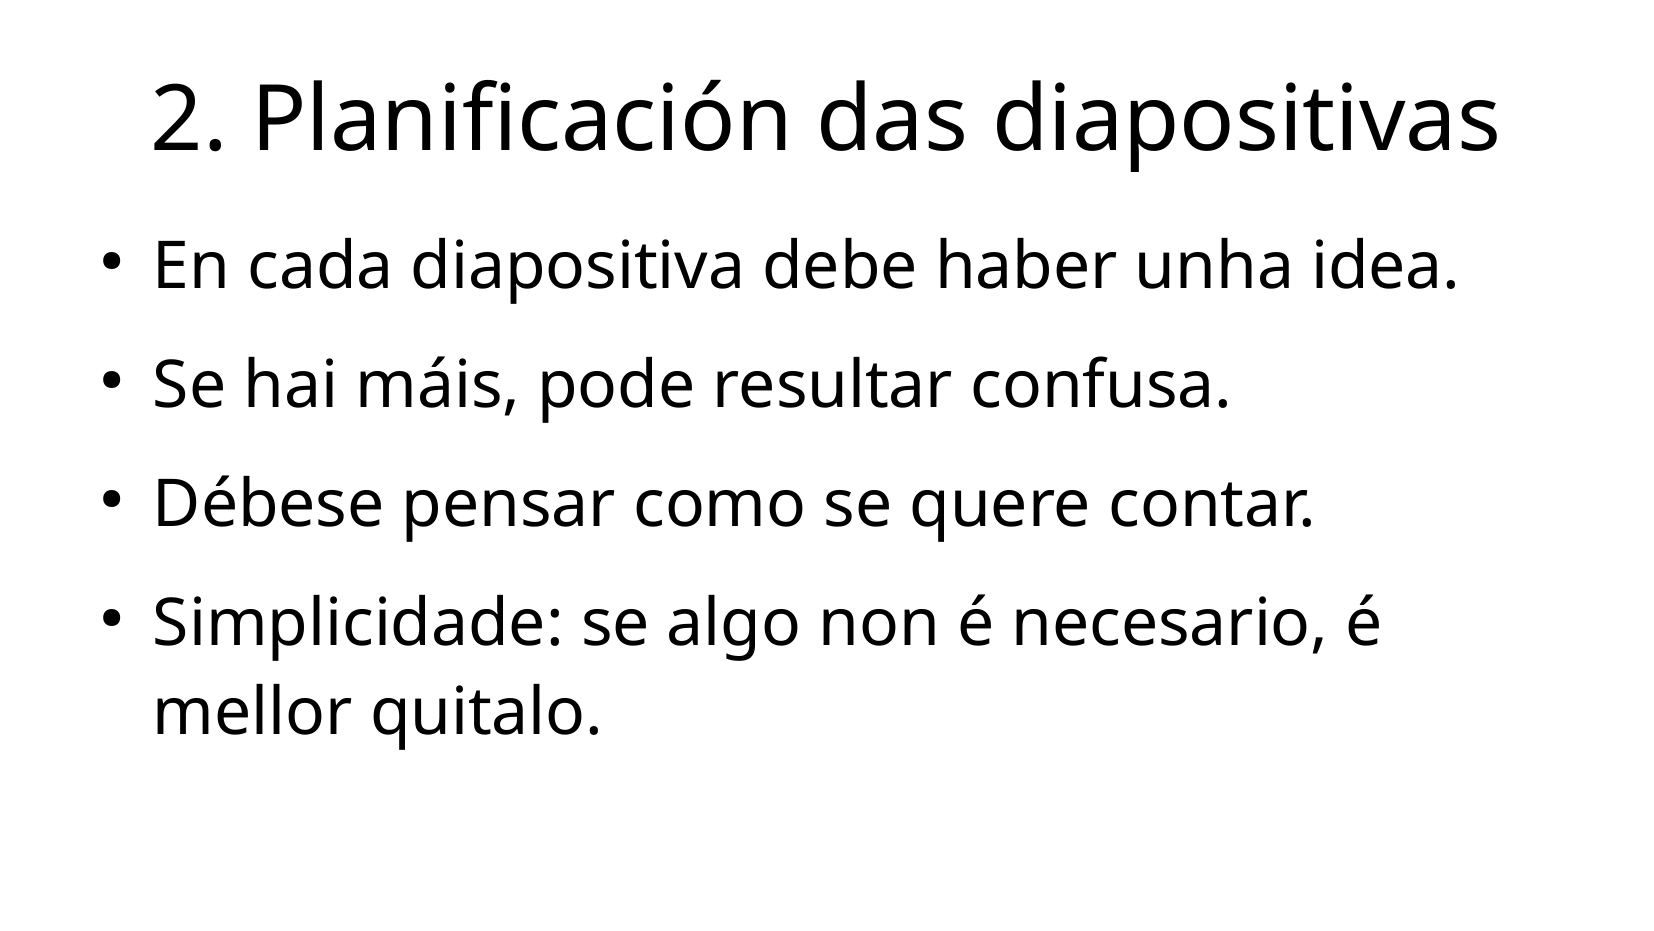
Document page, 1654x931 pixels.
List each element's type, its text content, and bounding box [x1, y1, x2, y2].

title 2. Planificación das diapositivas [82, 37, 1571, 193]
list En cada diapositiva debe haber unha idea. Se hai máis, pode resultar confusa. Débese pensar como se quere contar. Simplicidade: se algo non é necesario, é mellor quitalo. [82, 217, 1571, 758]
